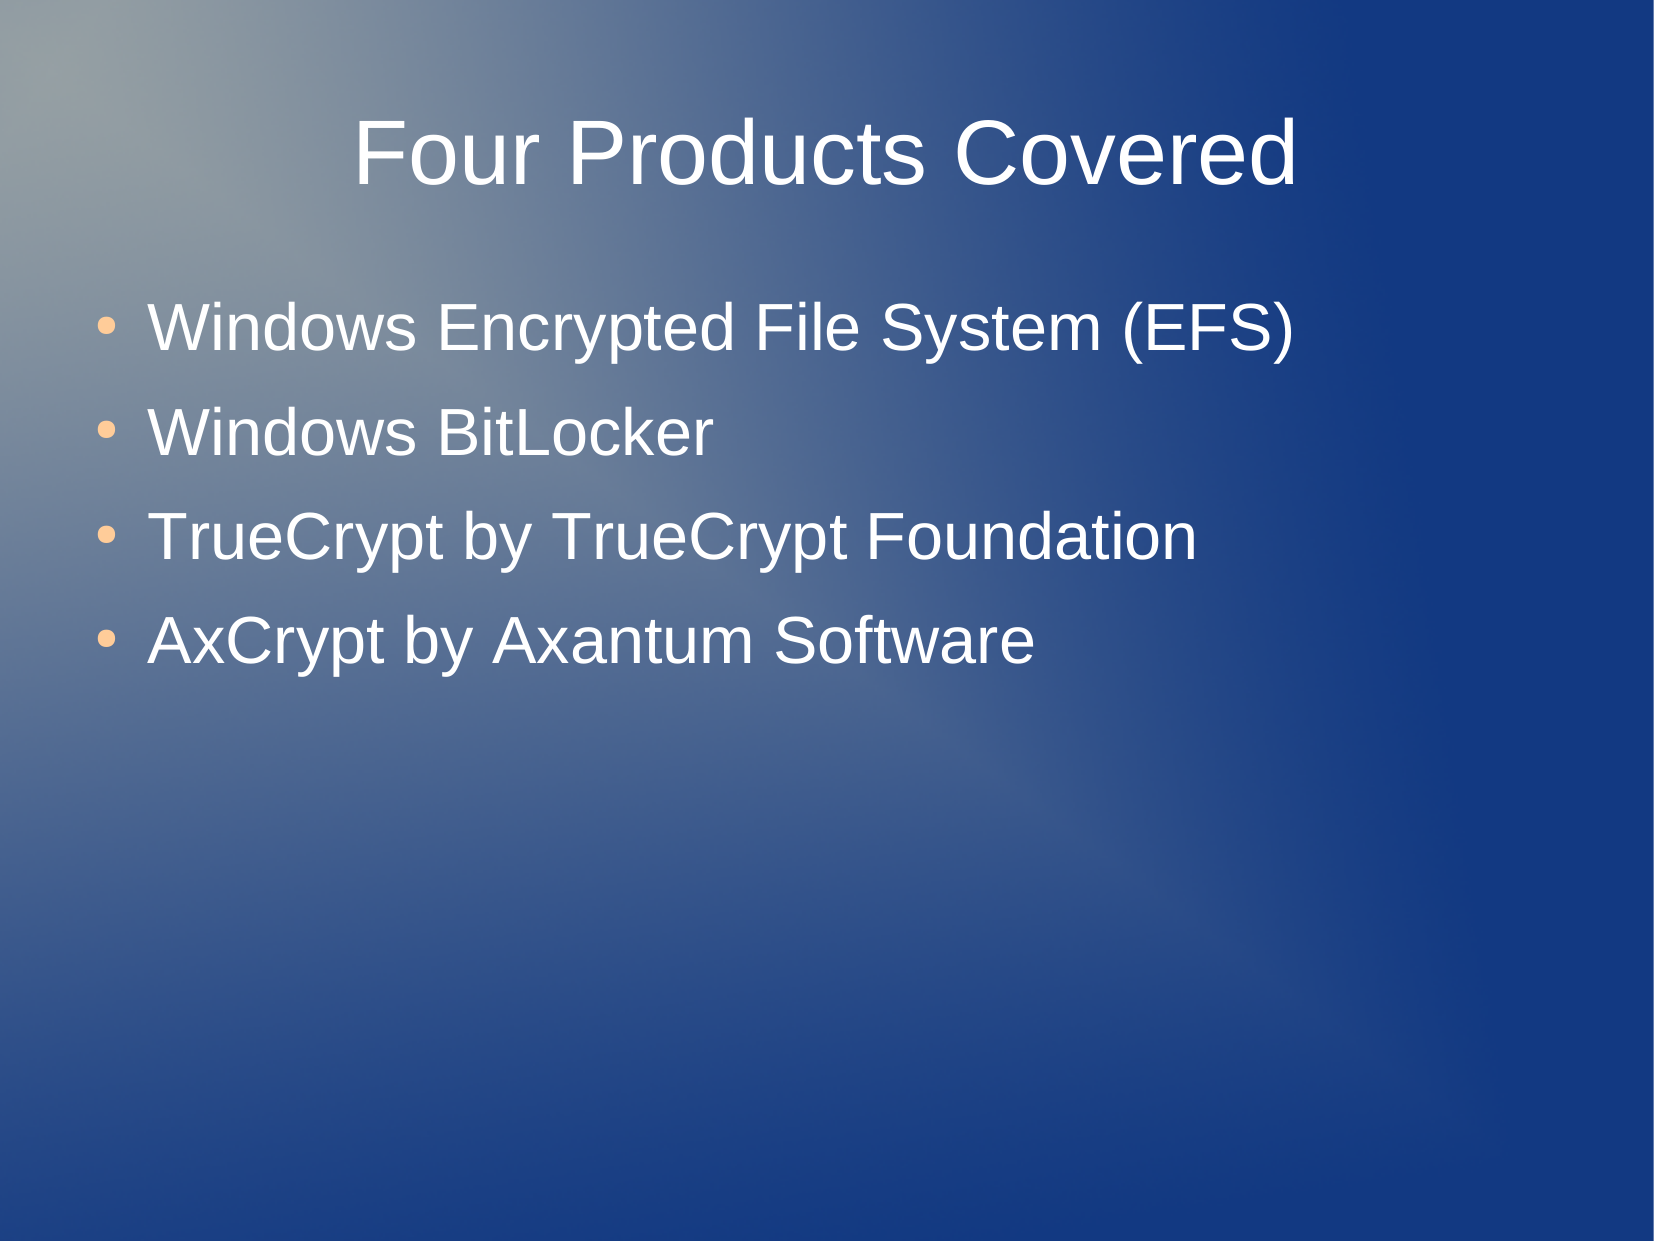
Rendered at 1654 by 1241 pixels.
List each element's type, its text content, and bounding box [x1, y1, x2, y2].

list Windows Encrypted File System (EFS) Windows BitLocker TrueCrypt by TrueCrypt Foundation AxCrypt by Axantum Software [76, 290, 1565, 1109]
picture [0, 0, 1654, 1241]
title Four Products Covered [82, 49, 1571, 257]
